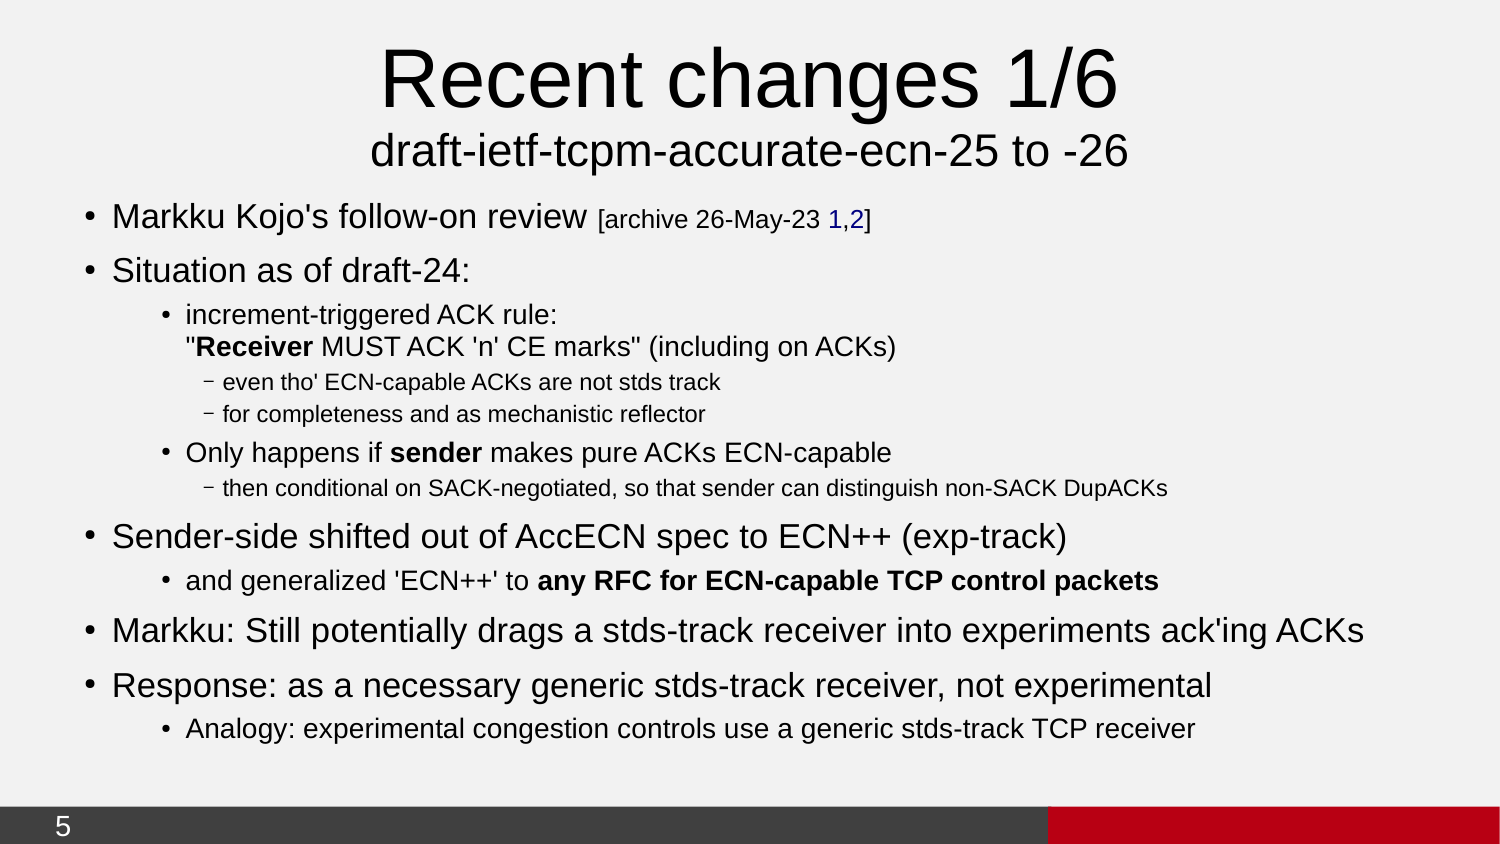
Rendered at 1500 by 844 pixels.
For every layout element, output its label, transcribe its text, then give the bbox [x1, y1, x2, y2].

title Recent changes 1/6 draft-ietf-tcpm-accurate-ecn-25 to -26 [75, 31, 1425, 177]
list Markku Kojo's follow-on review [archive 26-May-23 1,2] Situation as of draft-24: increment-triggered ACK rule: "Receiver MUST ACK 'n' CE marks" (including on ACKs) even tho' ECN-capable ACKs are not stds track for completeness and as mechanistic reflector Only happens if sender makes pure ACKs ECN-capable then conditional on SACK-negotiated, so that sender can distinguish non-SACK DupACKs Sender-side shifted out of AccECN spec to ECN++ (exp-track) and generalized 'ECN++' to any RFC for ECN-capable TCP control packets Markku: Still potentially drags a stds-track receiver into experiments ack'ing ACKs Response: as a necessary generic stds-track receiver, not experimental Analogy: experimental congestion controls use a generic stds-track TCP receiver [75, 197, 1425, 748]
